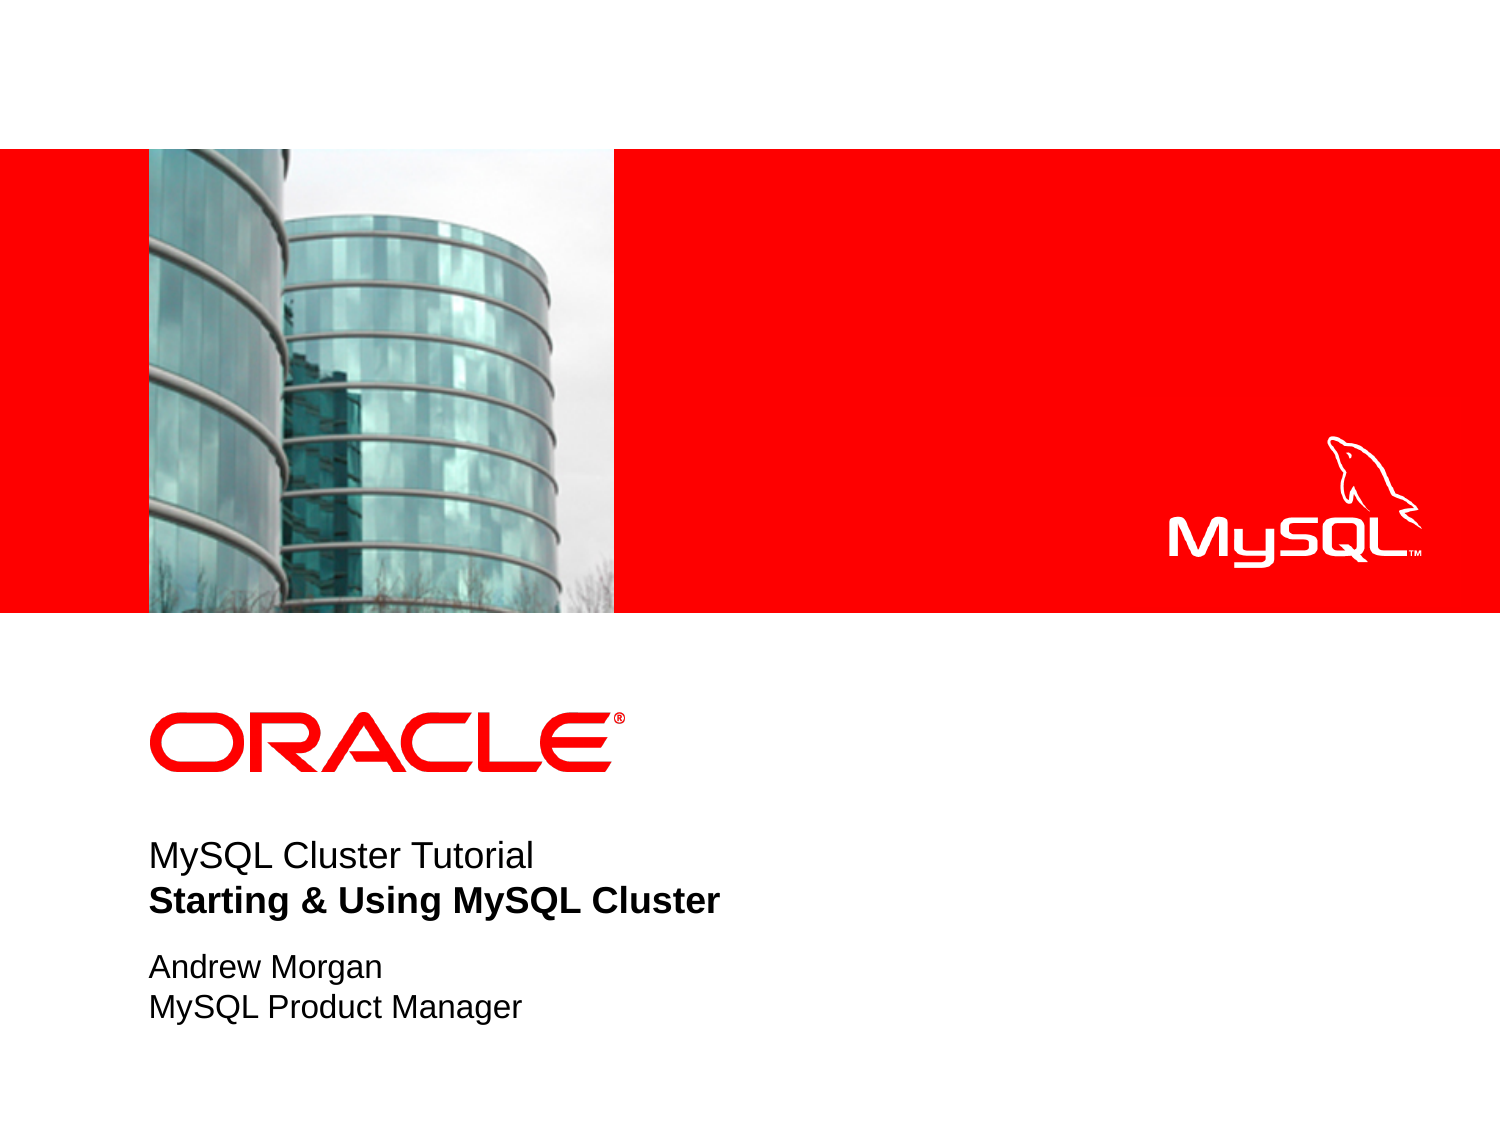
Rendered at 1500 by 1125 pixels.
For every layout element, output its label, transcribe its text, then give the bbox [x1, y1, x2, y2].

picture [0, 149, 1500, 613]
title MySQL Cluster Tutorial Starting & Using MySQL Cluster [133, 787, 1409, 929]
picture [150, 712, 625, 772]
text_box Andrew Morgan MySQL Product Manager [133, 937, 1184, 1063]
